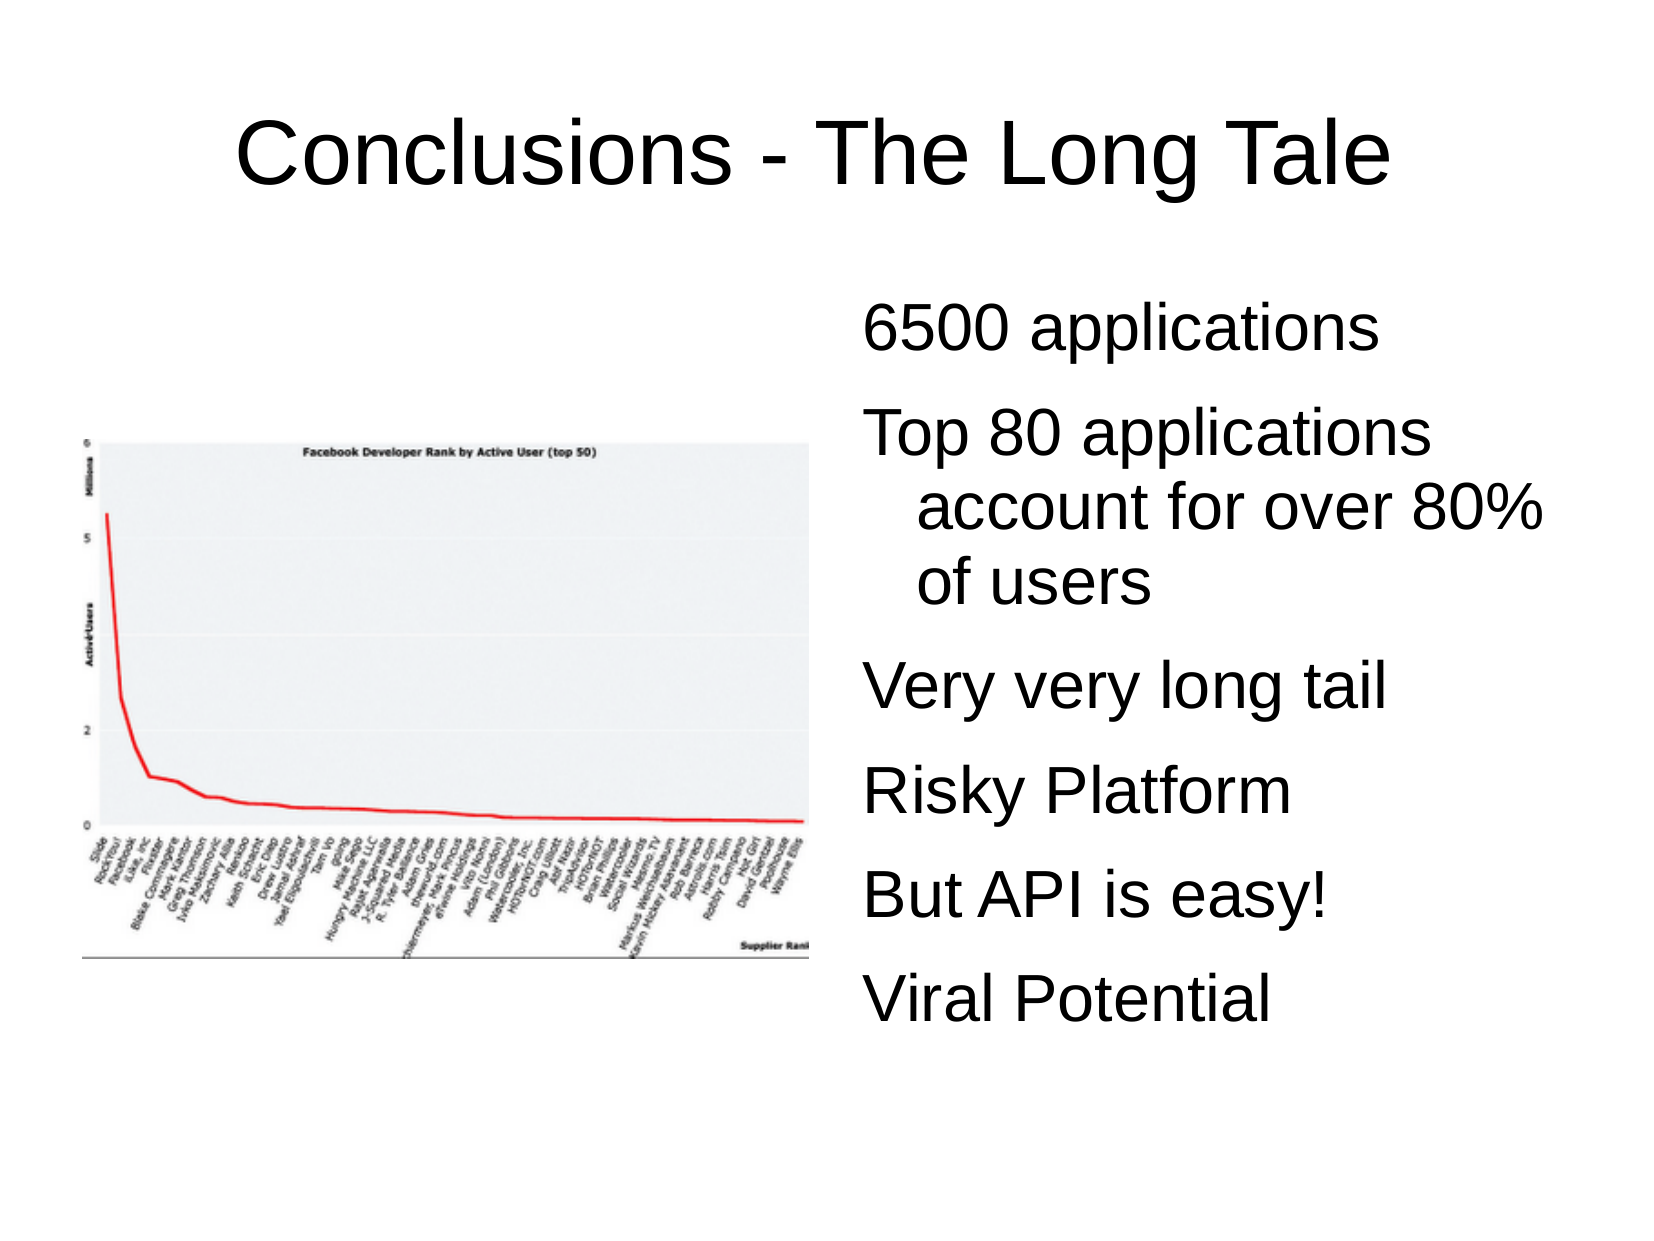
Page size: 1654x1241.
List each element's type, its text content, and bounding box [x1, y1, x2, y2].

title Conclusions - The Long Tale [82, 49, 1571, 257]
picture [82, 439, 809, 959]
list 6500 applications Top 80 applications account for over 80% of users Very very long tail Risky Platform But API is easy! Viral Potential [845, 290, 1572, 1109]
